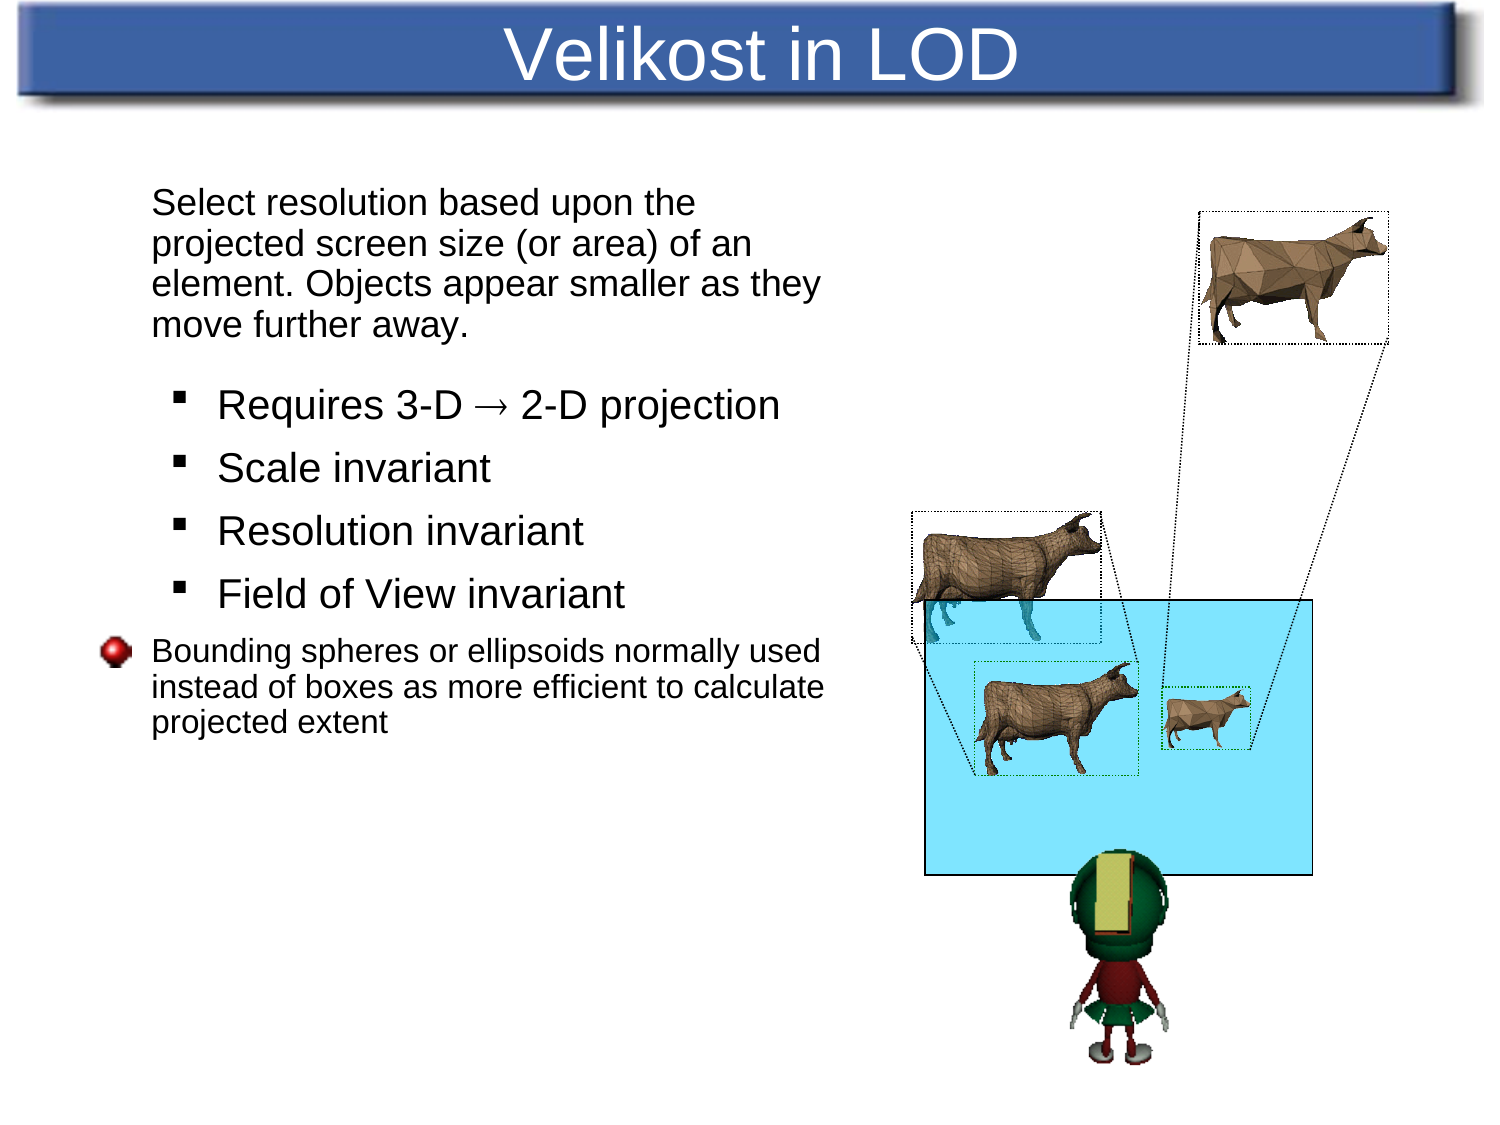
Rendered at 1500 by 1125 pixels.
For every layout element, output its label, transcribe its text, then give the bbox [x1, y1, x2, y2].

title Velikost in LOD [24, 0, 1500, 103]
picture [912, 512, 1101, 643]
list Select resolution based upon the projected screen size (or area) of an element. Objects appear smaller as they move further away. Requires 3-D  2-D projection Scale invariant Resolution invariant Field of View invariant Bounding spheres or ellipsoids normally used instead of boxes as more efficient to calculate projected extent [80, 175, 873, 1047]
picture [1162, 687, 1251, 749]
text_box [924, 599, 1313, 875]
picture [975, 662, 1138, 776]
picture [1200, 212, 1388, 344]
picture [16, 0, 1484, 113]
picture [1037, 824, 1207, 1086]
